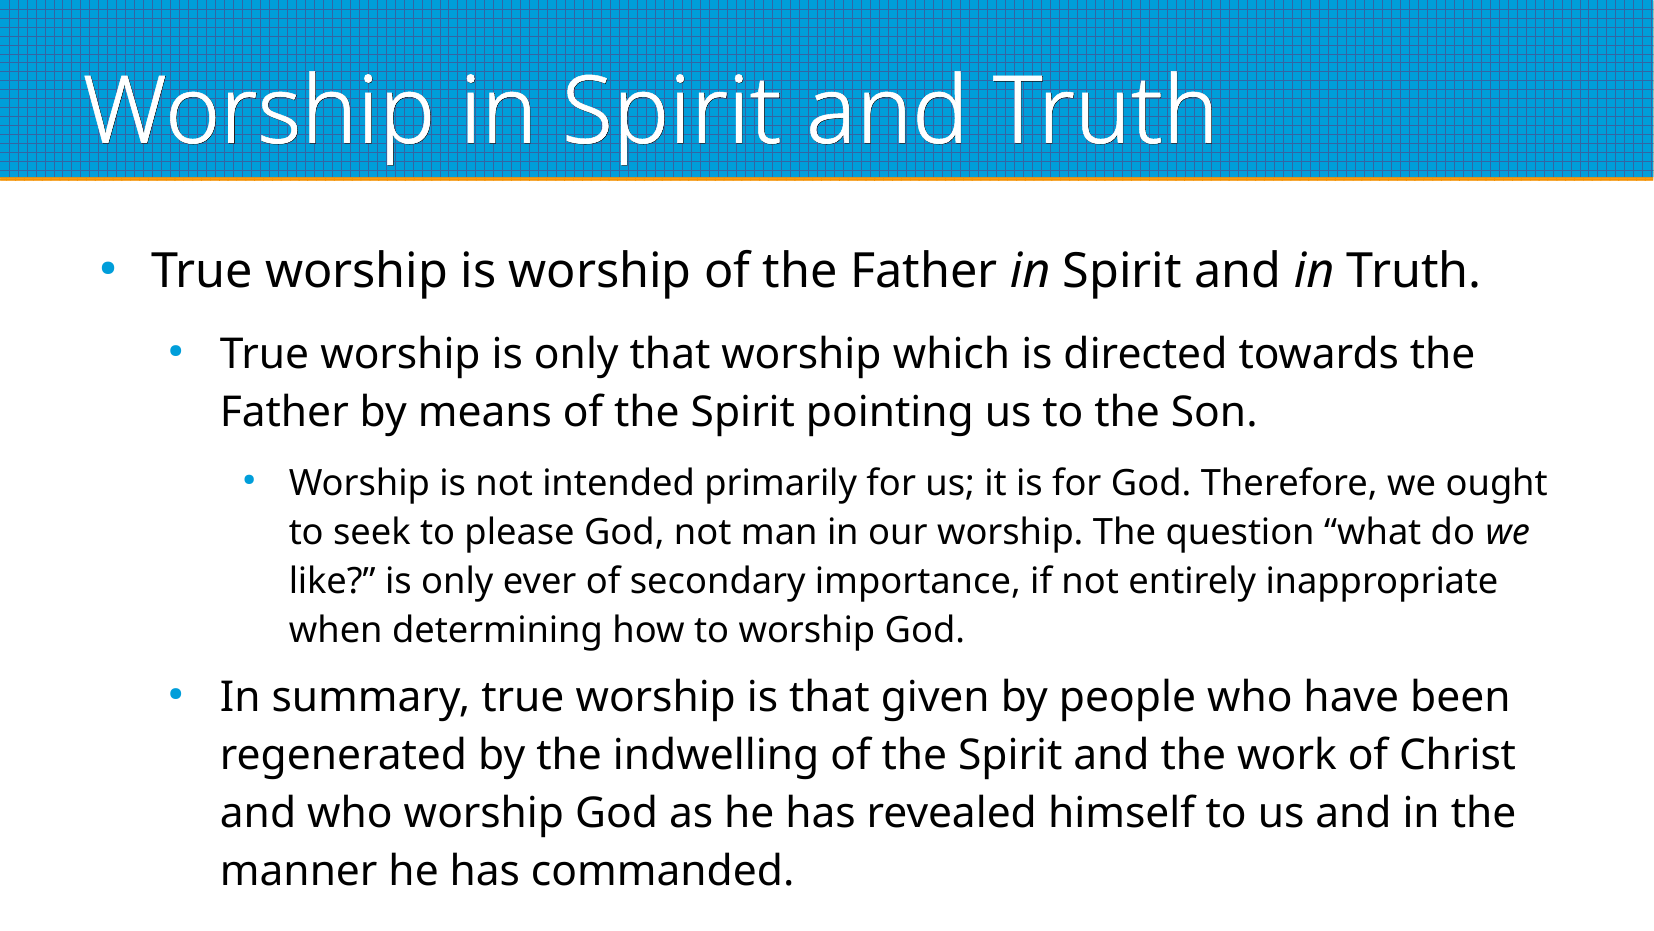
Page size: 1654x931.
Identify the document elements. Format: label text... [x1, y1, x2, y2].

list True worship is worship of the Father in Spirit and in Truth. True worship is only that worship which is directed towards the Father by means of the Spirit pointing us to the Son. Worship is not intended primarily for us; it is for God. Therefore, we ought to seek to please God, not man in our worship. The question “what do we like?” is only ever of secondary importance, if not entirely inappropriate when determining how to worship God. In summary, true worship is that given by people who have been regenerated by the indwelling of the Spirit and the work of Christ and who worship God as he has revealed himself to us and in the manner he has commanded. [82, 236, 1563, 901]
title Worship in Spirit and Truth [82, 14, 1571, 171]
